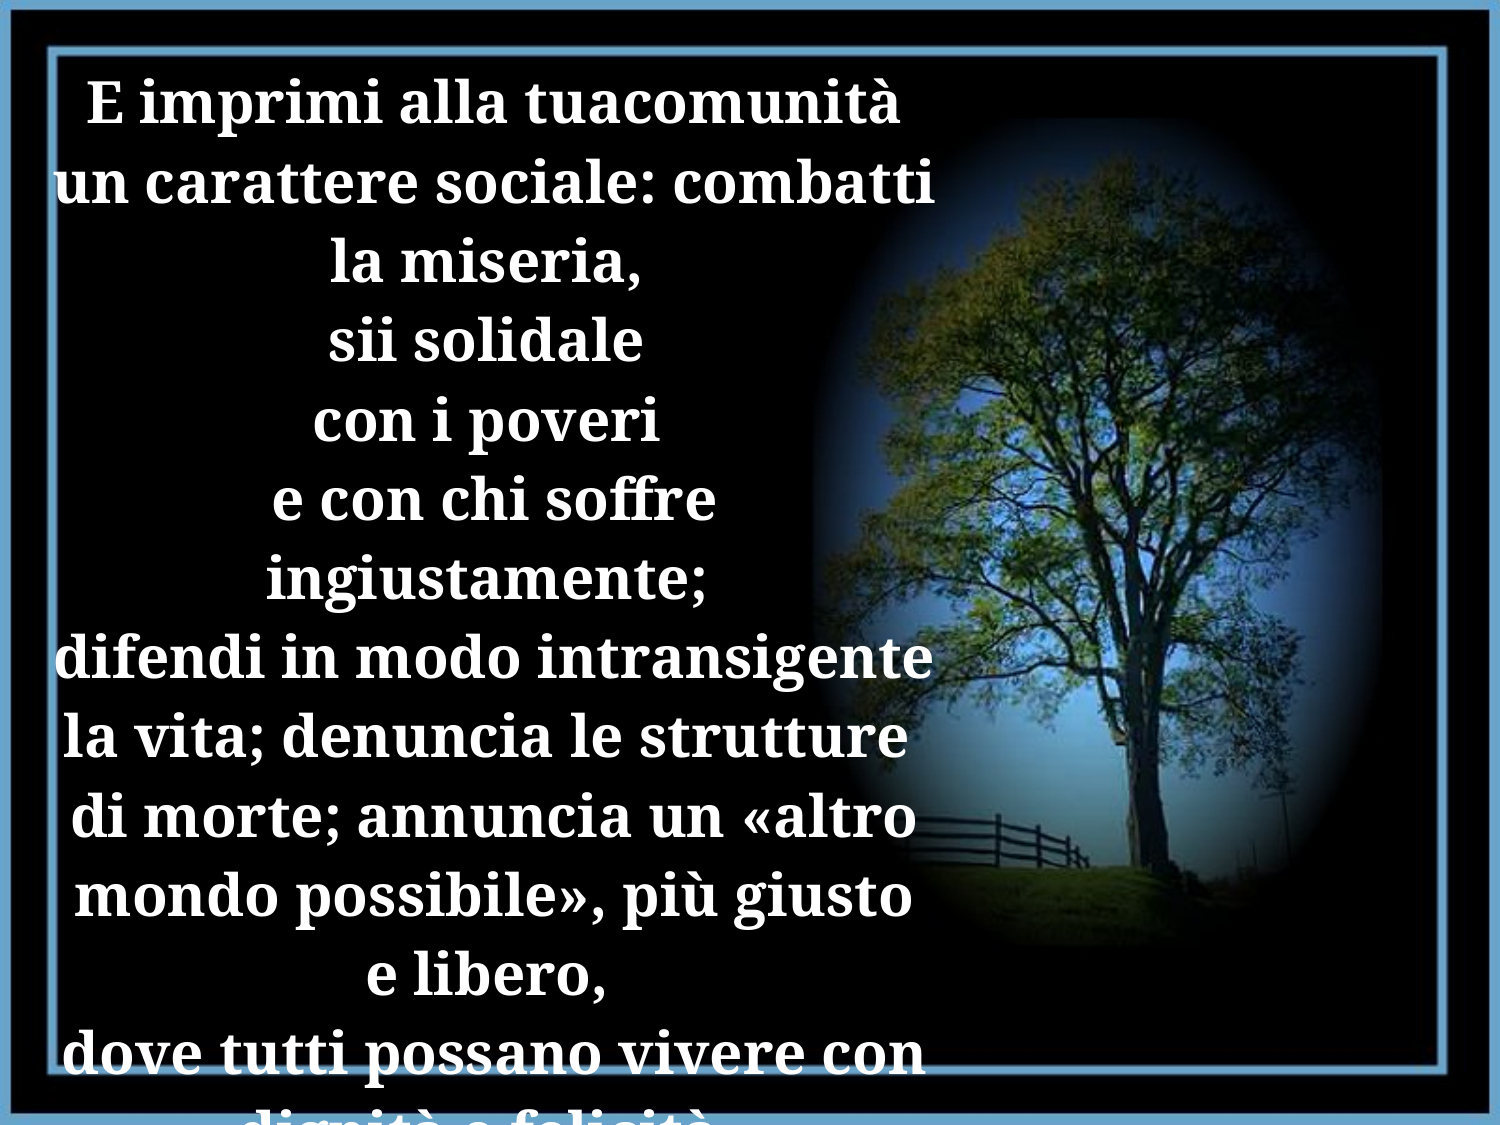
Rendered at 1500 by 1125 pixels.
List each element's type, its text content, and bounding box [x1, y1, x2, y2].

text_box E imprimi alla tuacomunità un carattere sociale: combatti la miseria, sii solidale con i poveri e con chi soffre ingiustamente; difendi in modo intransigente la vita; denuncia le strutture di morte; annuncia un «altro mondo possibile», più giusto e libero, dove tutti possano vivere con dignità e felicità. [36, 54, 953, 1125]
picture [0, 0, 1500, 1125]
